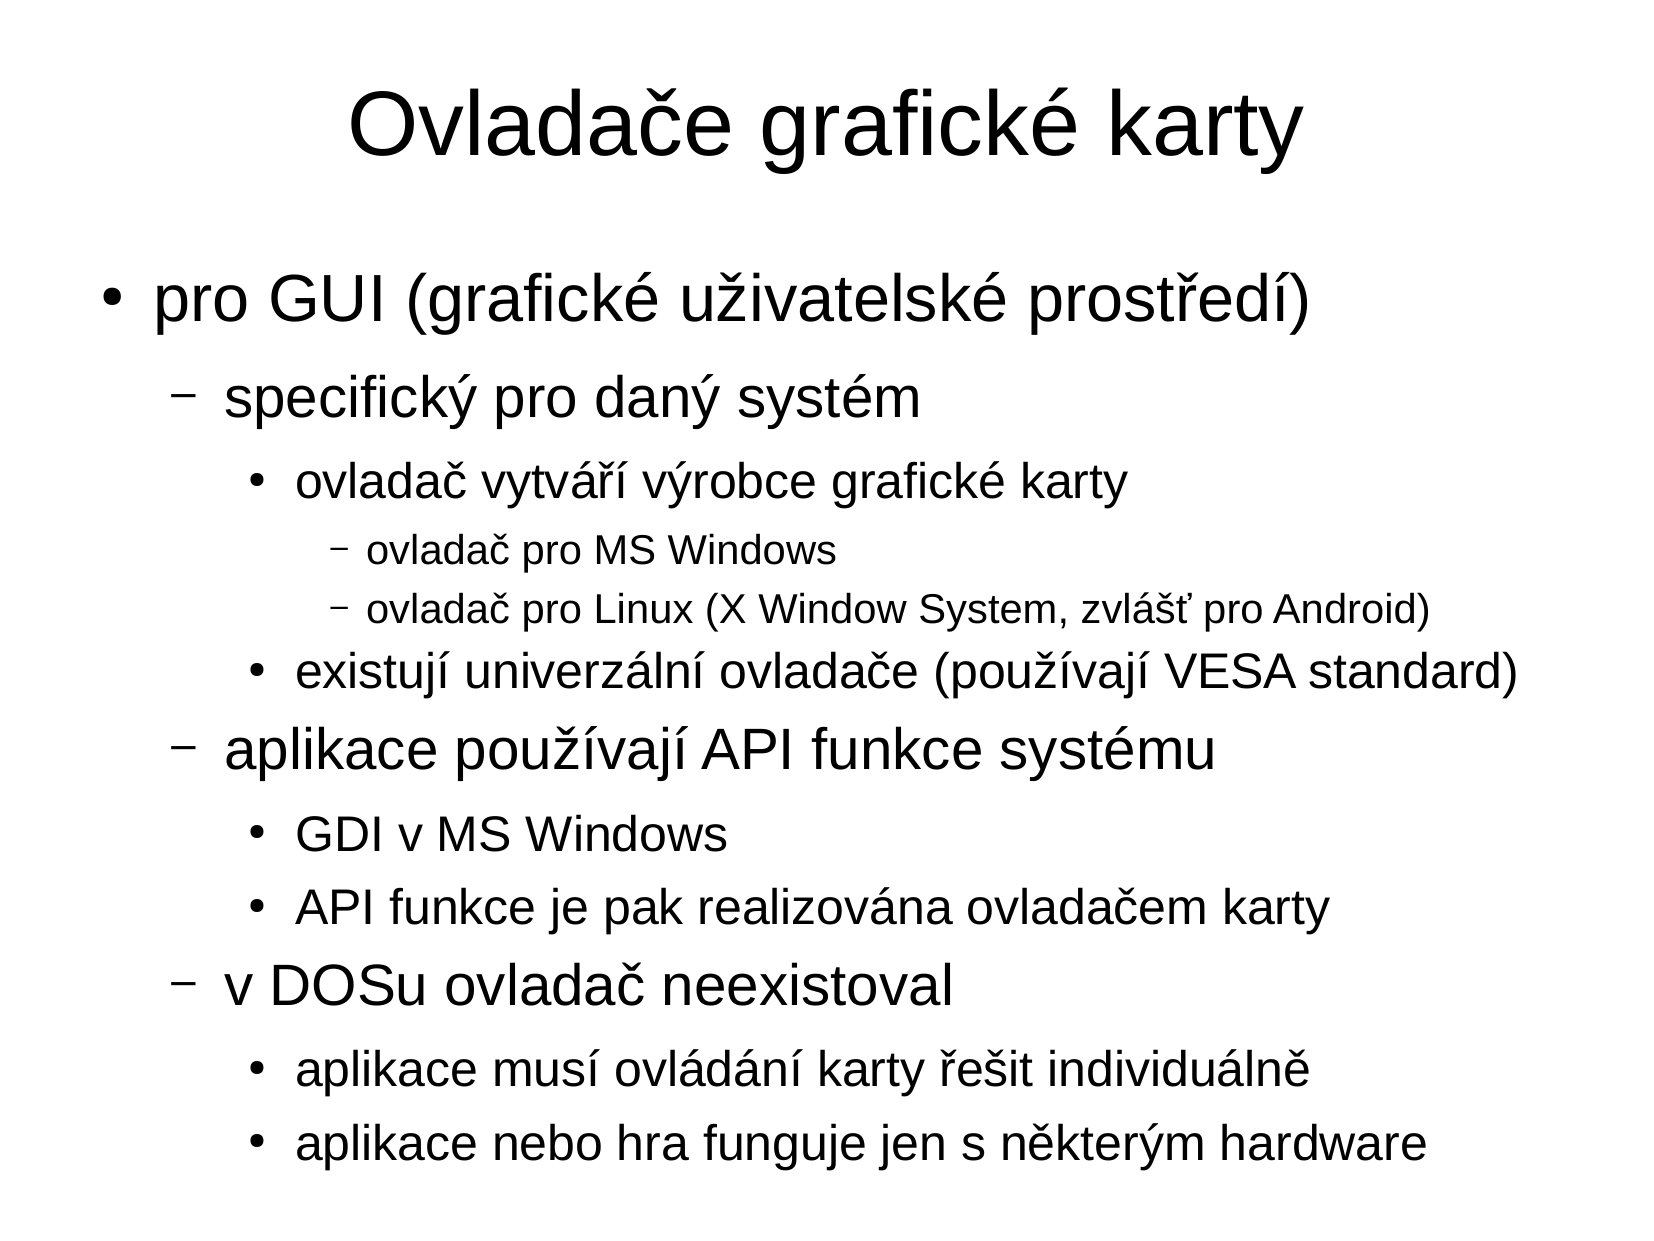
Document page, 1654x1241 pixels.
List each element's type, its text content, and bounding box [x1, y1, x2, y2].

list pro GUI (grafické uživatelské prostředí) specifický pro daný systém ovladač vytváří výrobce grafické karty ovladač pro MS Windows ovladač pro Linux (X Window System, zvlášť pro Android) existují univerzální ovladače (používají VESA standard) aplikace používají API funkce systému GDI v MS Windows API funkce je pak realizována ovladačem karty v DOSu ovladač neexistoval aplikace musí ovládání karty řešit individuálně aplikace nebo hra funguje jen s některým hardware [82, 260, 1571, 1229]
title Ovladače grafické karty [82, 27, 1571, 220]
